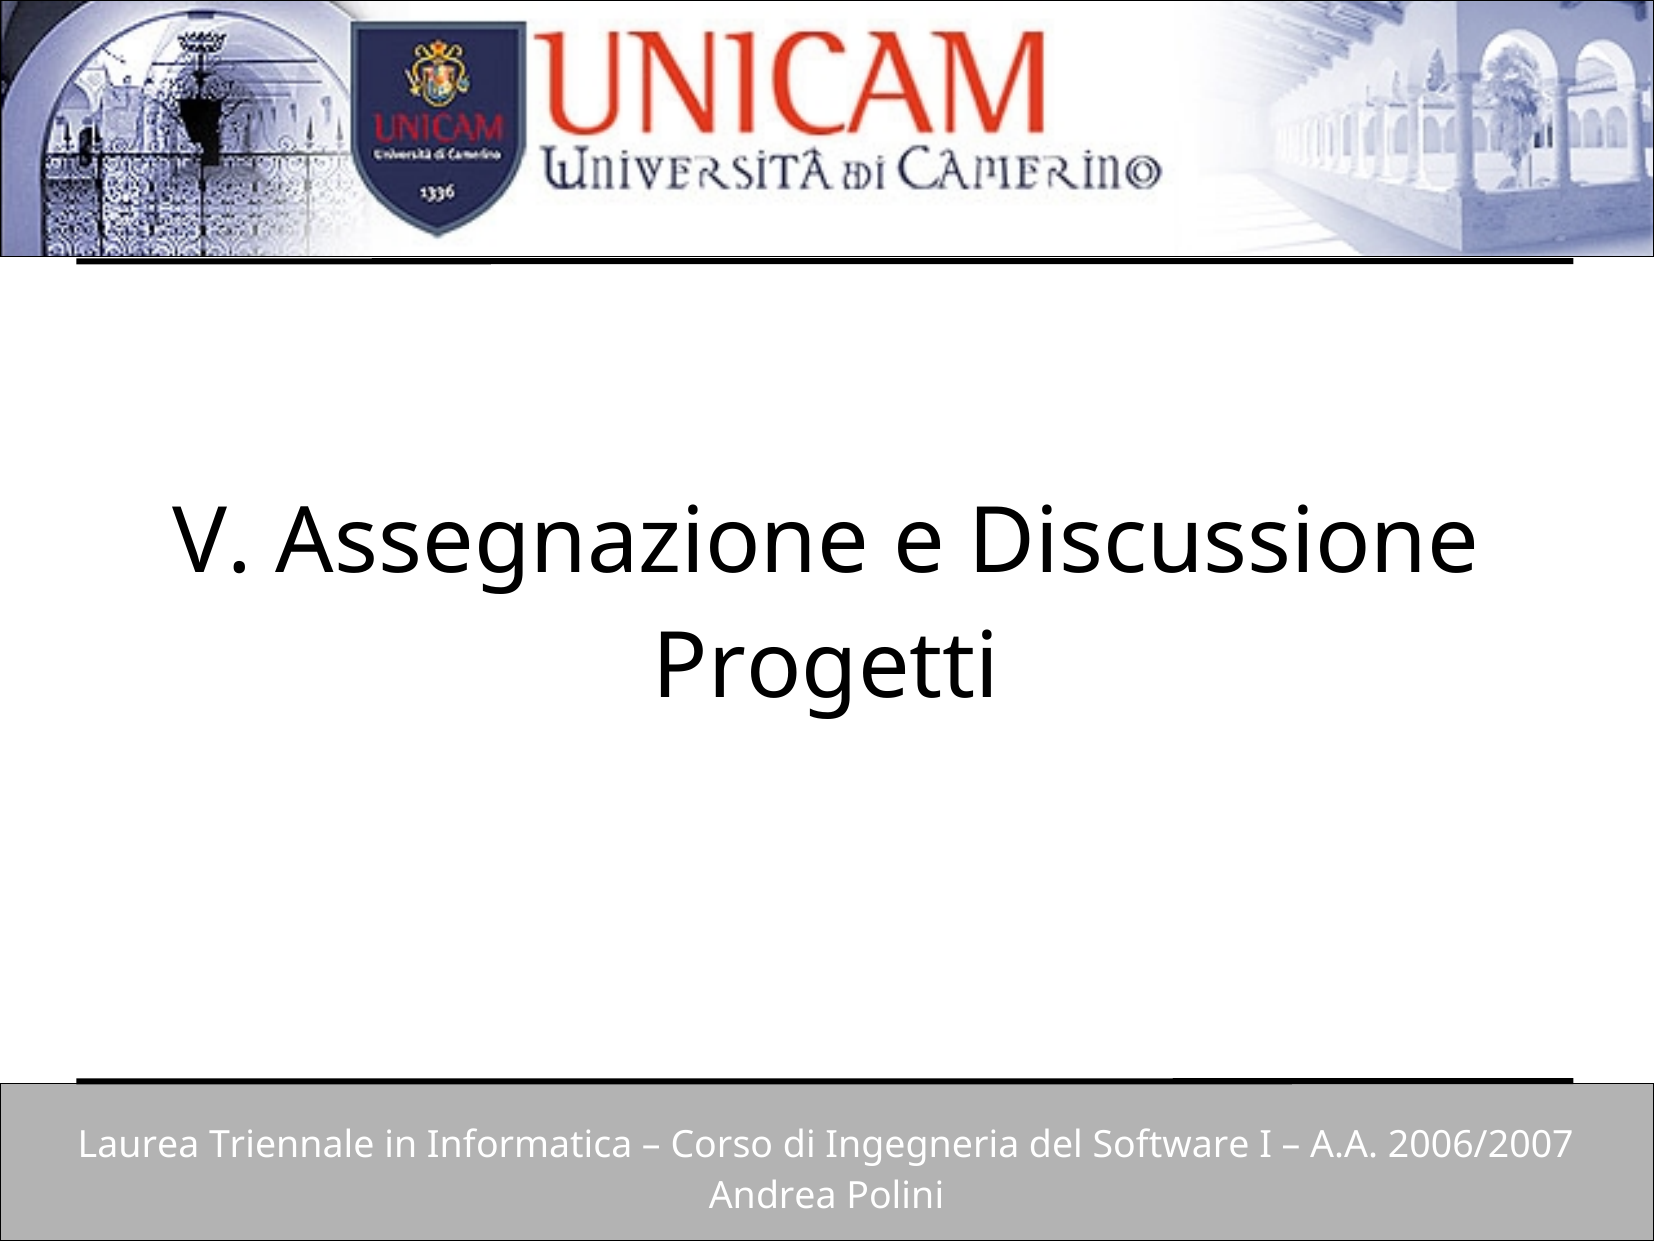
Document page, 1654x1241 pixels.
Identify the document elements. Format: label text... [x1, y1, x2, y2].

picture [1, 1, 1653, 256]
title V. Assegnazione e Discussione Progetti [82, 488, 1571, 711]
